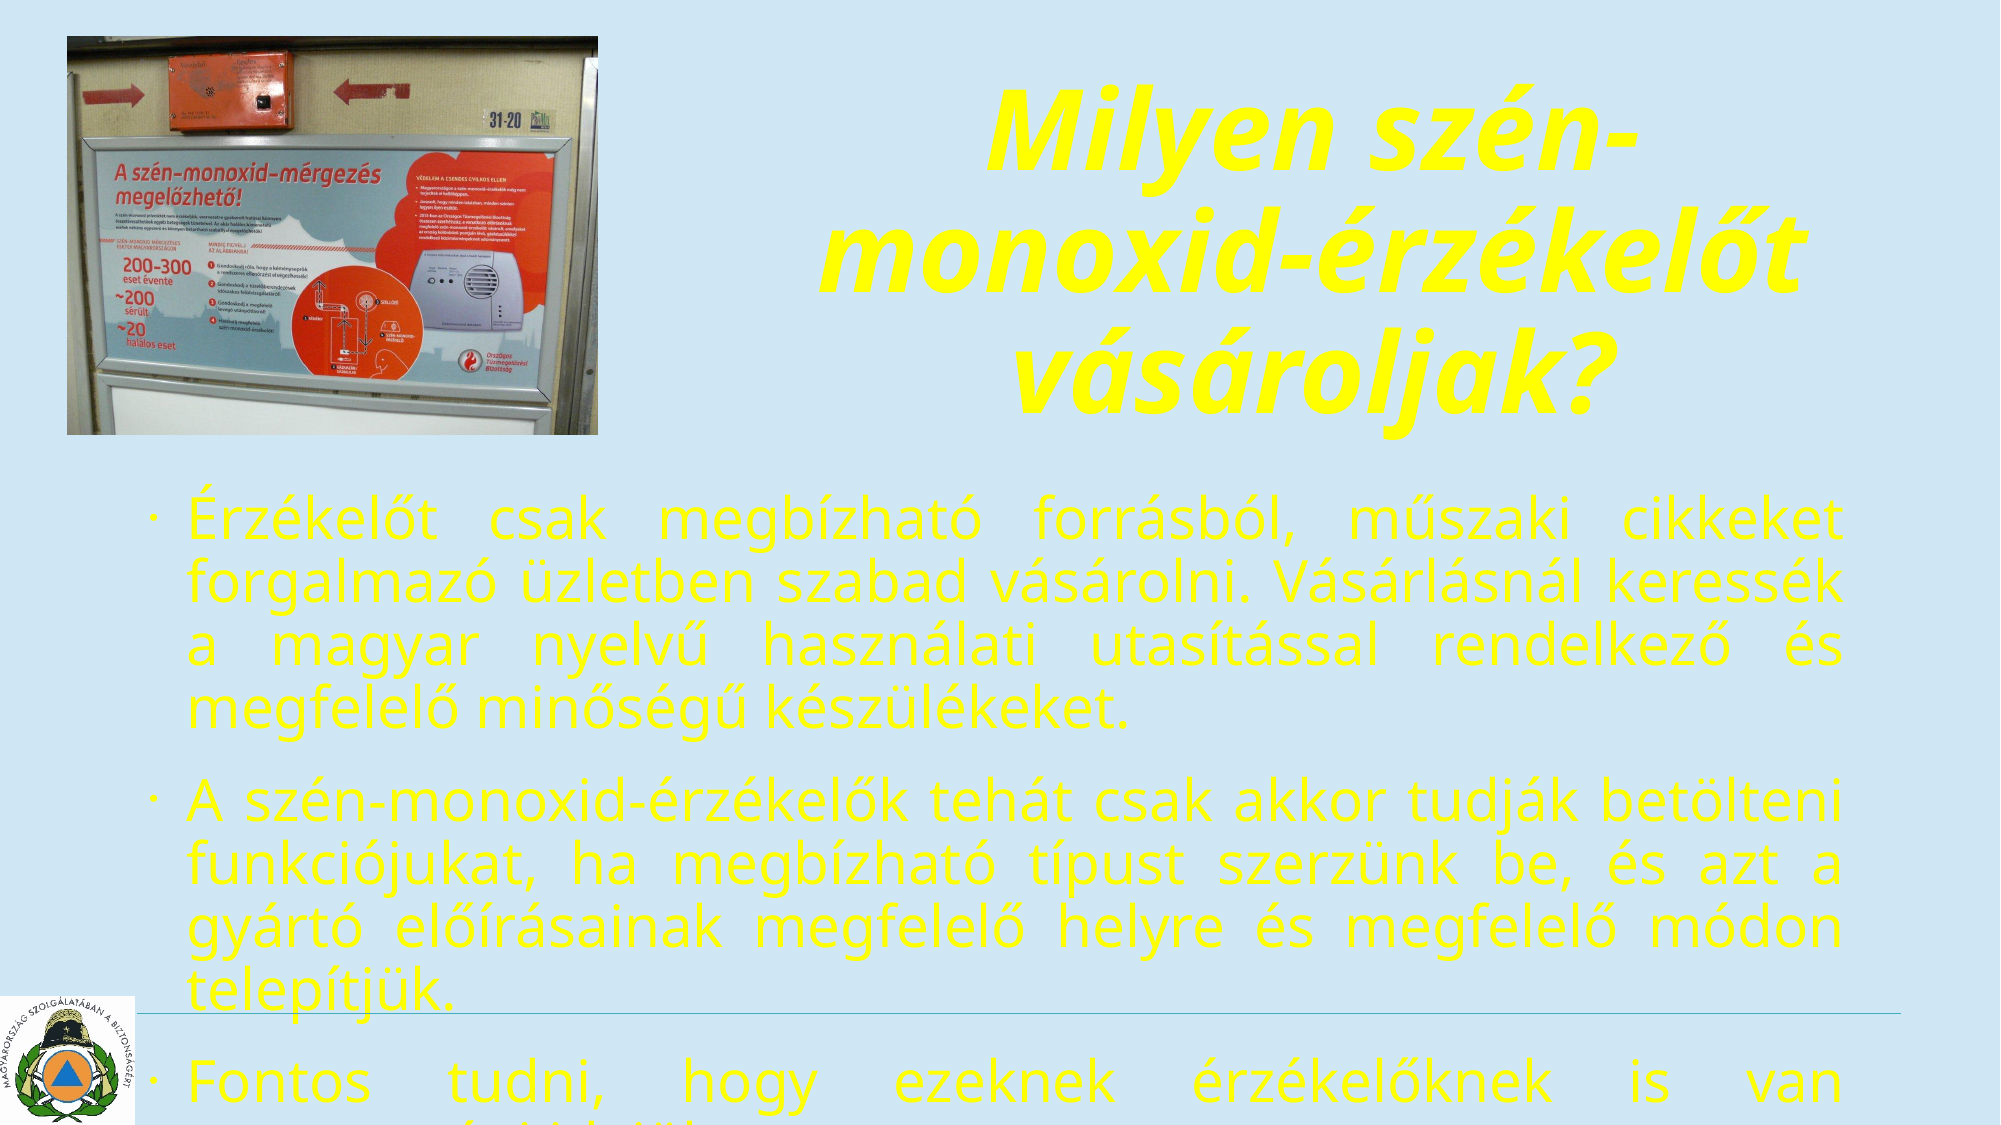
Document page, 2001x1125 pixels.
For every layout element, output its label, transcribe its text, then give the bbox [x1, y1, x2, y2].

list Érzékelőt csak megbízható forrásból, műszaki cikkeket forgalmazó üzletben szabad vásárolni. Vásárlásnál keressék a magyar nyelvű használati utasítással rendelkező és megfelelő minőségű készülékeket. A szén-monoxid-érzékelők tehát csak akkor tudják betölteni funkciójukat, ha megbízható típust szerzünk be, és azt a gyártó előírásainak megfelelő helyre és megfelelő módon telepítjük. Fontos tudni, hogy ezeknek érzékelőknek is van szavatossági idejük. Javasolt az eszközt kétévente megfelelő tanúsítványokkal rendelkező laboratóriumban bevizsgáltatni. A szén-monoxid-érzékelők ellenőrzését soha ne végezzék el otthon. [134, 482, 1860, 1061]
picture [0, 996, 135, 1125]
title Milyen szén-monoxid-érzékelőt vásároljak? [743, 66, 1883, 327]
picture [67, 36, 598, 435]
